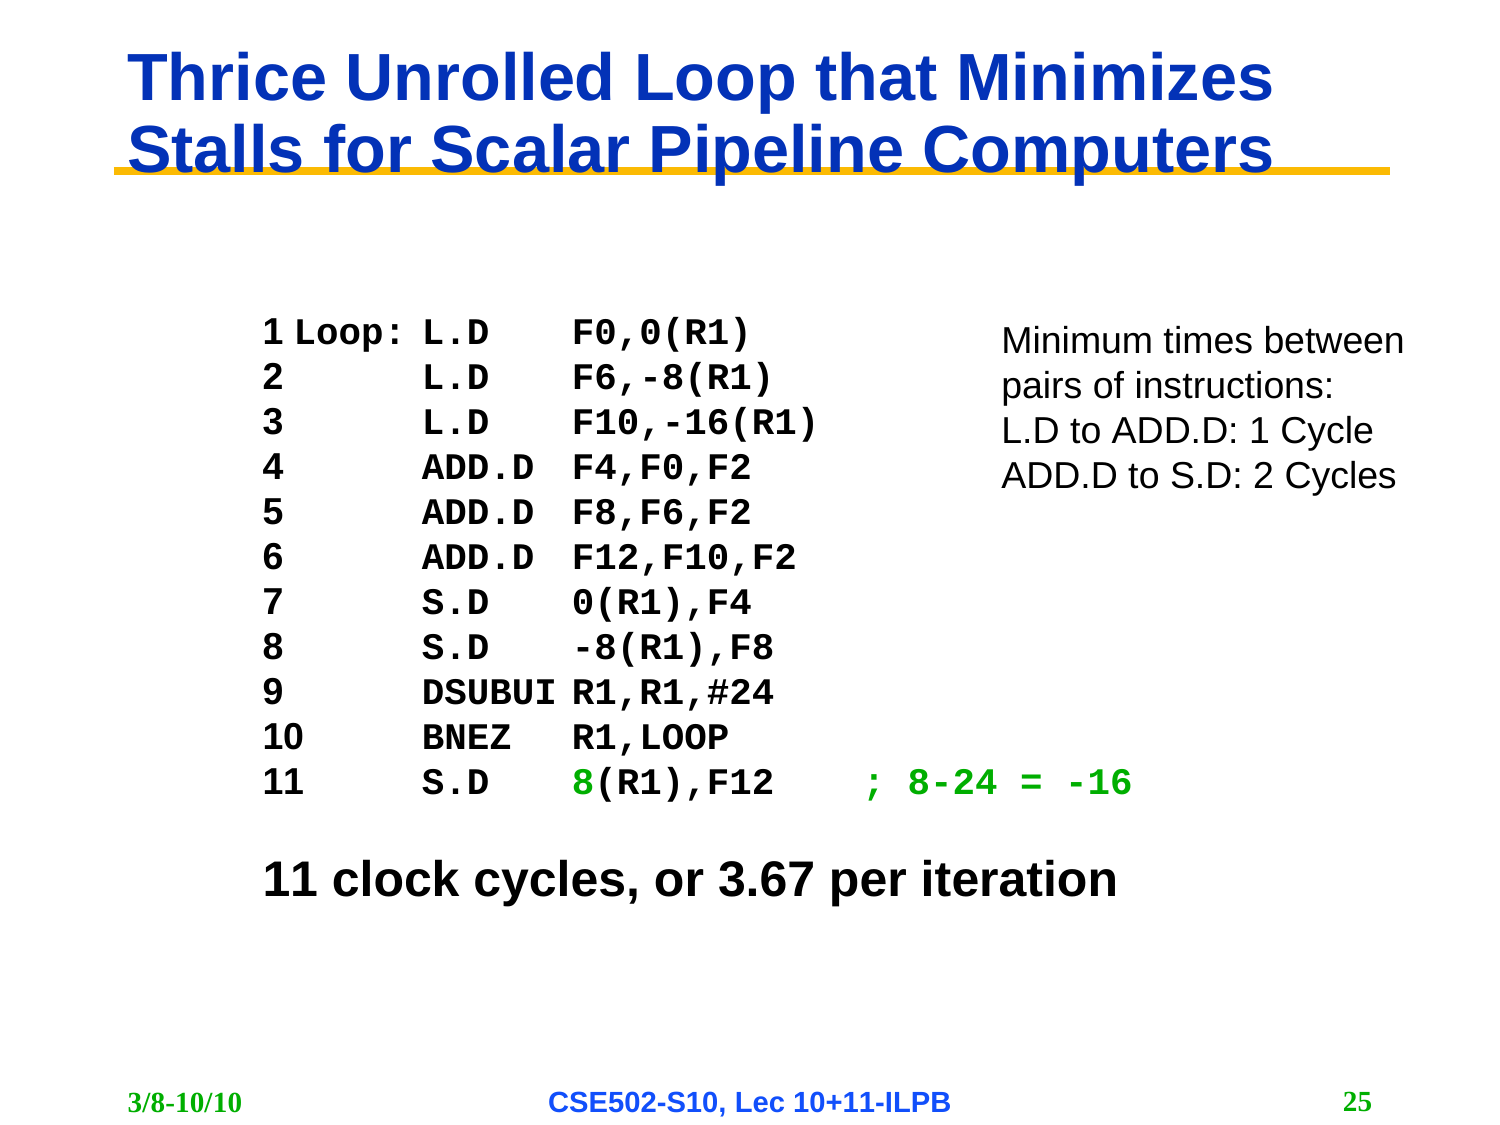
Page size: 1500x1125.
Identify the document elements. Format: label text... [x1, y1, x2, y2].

title Thrice Unrolled Loop that Minimizes Stalls for Scalar Pipeline Computers [112, 35, 1309, 194]
text_box CSE502-S10, Lec 10+11-ILPB [512, 1088, 988, 1113]
text_box Minimum times between pairs of instructions: L.D to ADD.D: 1 Cycle ADD.D to S.D: 2 Cycles [986, 308, 1431, 504]
text_box 3/8-10/10 [112, 1088, 426, 1113]
text_box <number> [1074, 1087, 1388, 1113]
text_box 1 Loop: L.D F0,0(R1) 2 L.D F6,-8(R1) 3 L.D F10,-16(R1) 4 ADD.D F4,F0,F2 5 ADD.D F8,F6,F2 6 ADD.D F12,F10,F2 7 S.D 0(R1),F4 8 S.D -8(R1),F8 9 DSUBUI R1,R1,#24 10 BNEZ R1,LOOP 11 S.D 8(R1),F12 ; 8-24 = -16 11 clock cycles, or 3.67 per iteration [247, 299, 1342, 914]
